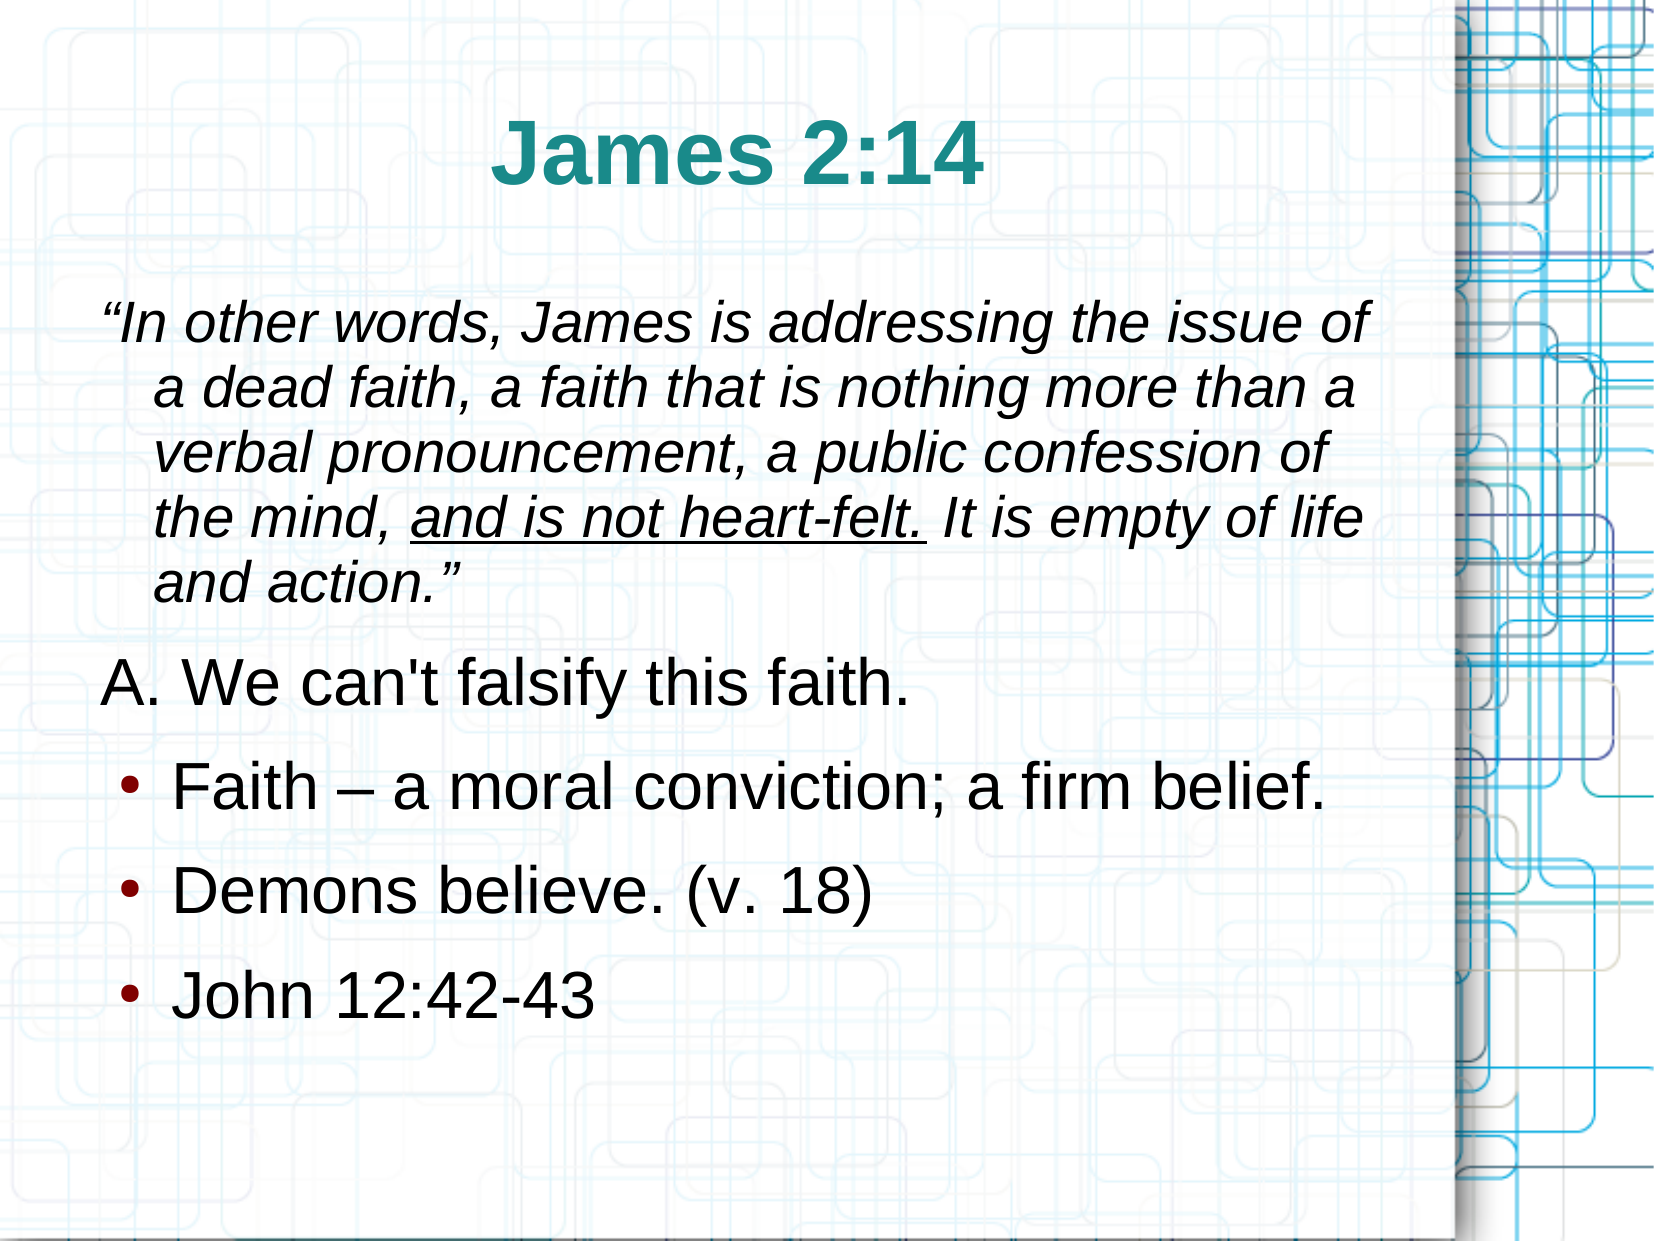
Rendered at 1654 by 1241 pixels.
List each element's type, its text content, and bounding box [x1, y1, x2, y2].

title James 2:14 [59, 49, 1418, 257]
picture [0, 0, 1654, 1241]
list “In other words, James is addressing the issue of a dead faith, a faith that is nothing more than a verbal pronouncement, a public confession of the mind, and is not heart-felt. It is empty of life and action.” A. We can't falsify this faith. Faith – a moral conviction; a firm belief. Demons believe. (v. 18) John 12:42-43 [82, 290, 1418, 1109]
